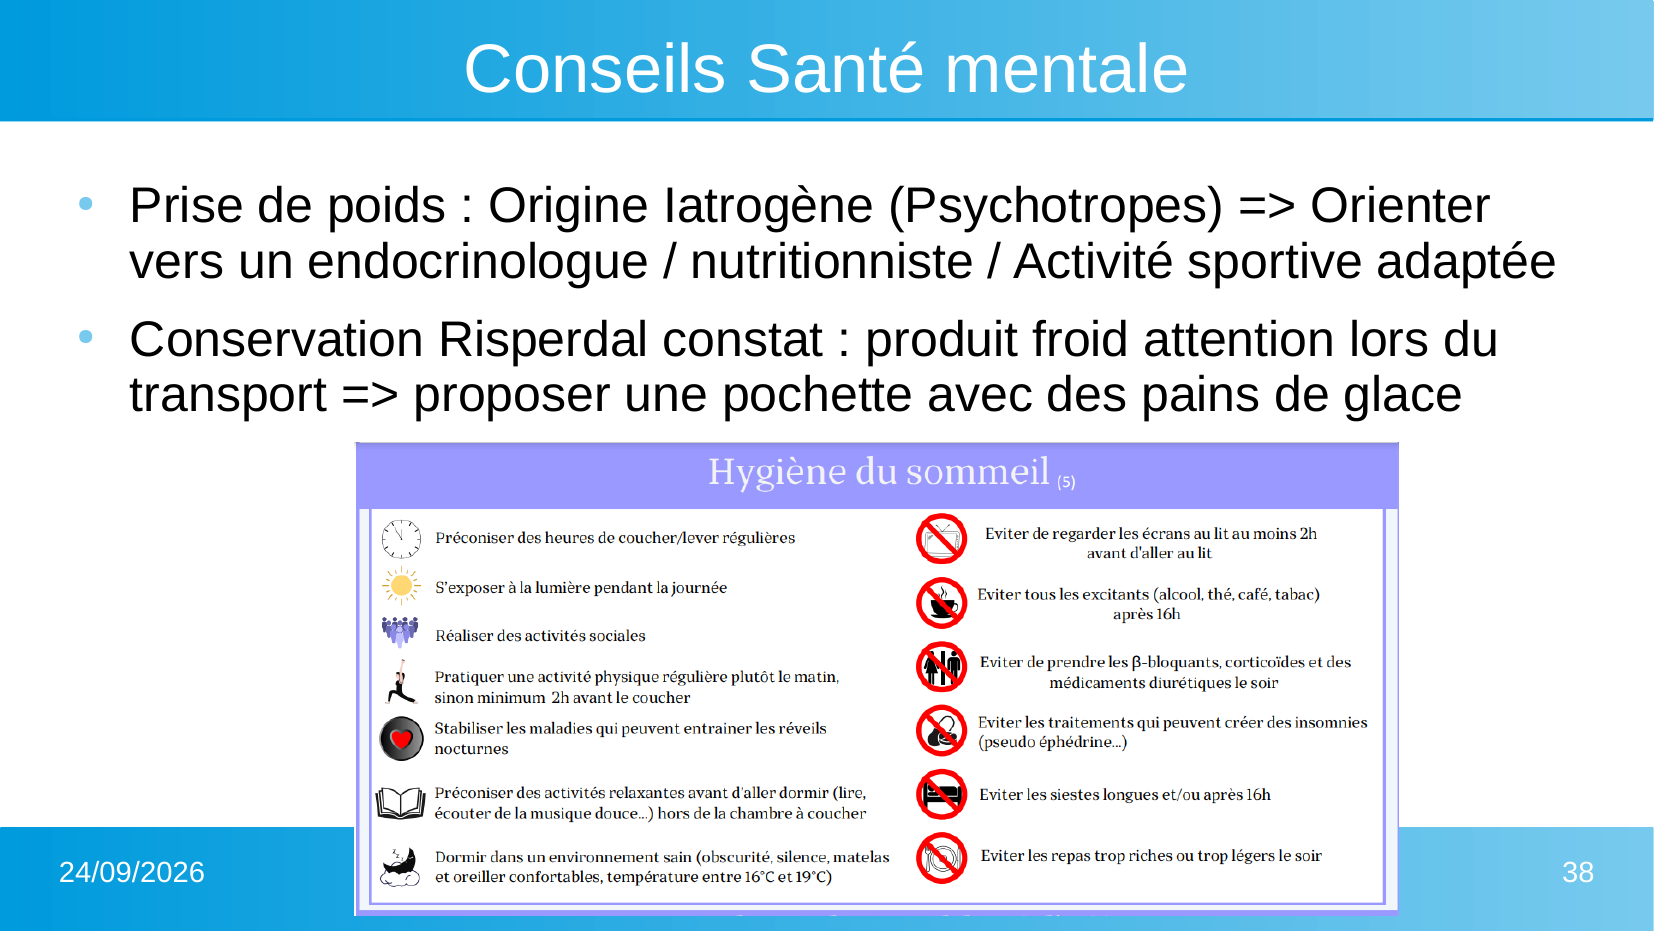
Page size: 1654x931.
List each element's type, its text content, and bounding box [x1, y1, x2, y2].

title Conseils Santé mentale [59, 29, 1595, 108]
picture [354, 442, 1399, 916]
list Prise de poids : Origine Iatrogène (Psychotropes) => Orienter vers un endocrinologue / nutritionniste / Activité sportive adaptée Conservation Risperdal constat : produit froid attention lors du transport => proposer une pochette avec des pains de glace [59, 177, 1595, 768]
